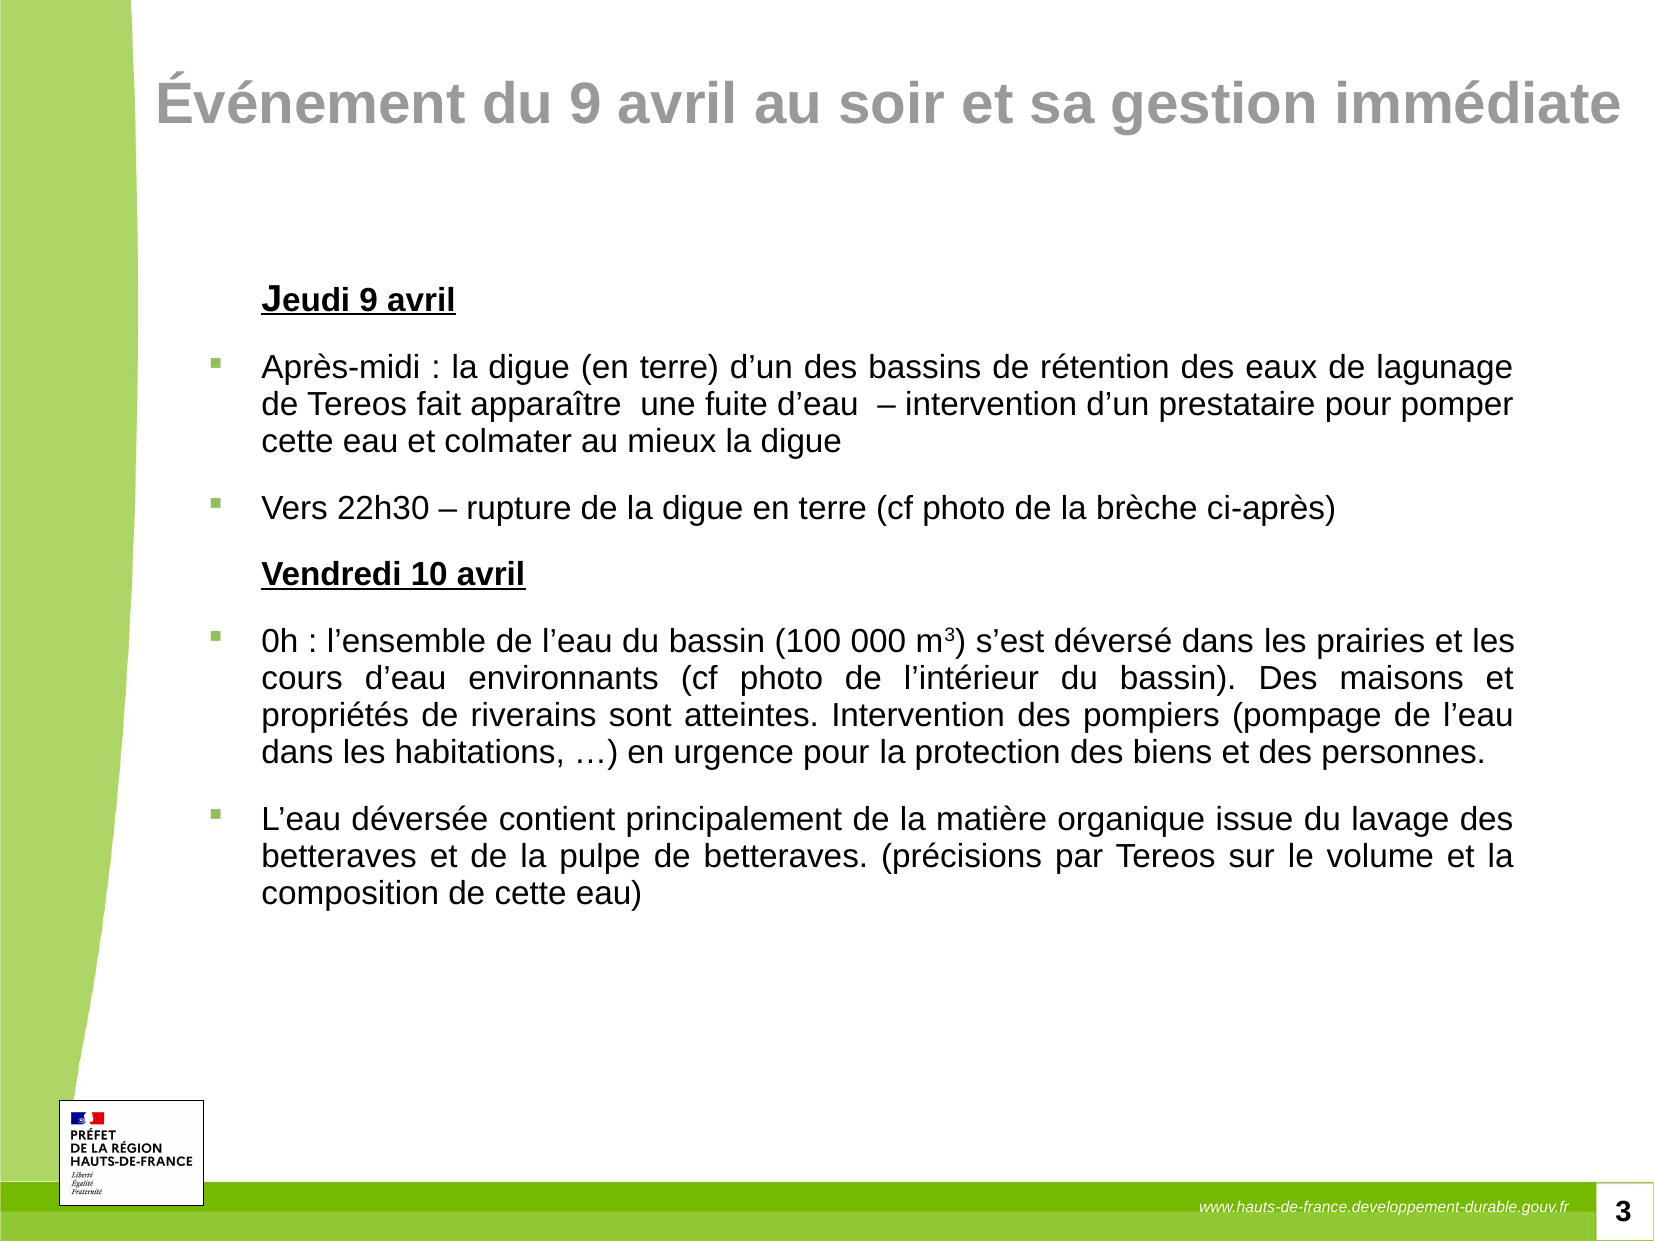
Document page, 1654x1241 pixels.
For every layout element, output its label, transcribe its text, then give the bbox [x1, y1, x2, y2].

picture [60, 1101, 175, 1205]
text_box Jeudi 9 avril Après-midi : la digue (en terre) d’un des bassins de rétention des eaux de lagunage de Tereos fait apparaître une fuite d’eau – intervention d’un prestataire pour pomper cette eau et colmater au mieux la digue Vers 22h30 – rupture de la digue en terre (cf photo de la brèche ci-après) Vendredi 10 avril 0h : l’ensemble de l’eau du bassin (100 000 m3) s’est déversé dans les prairies et les cours d’eau environnants (cf photo de l’intérieur du bassin). Des maisons et propriétés de riverains sont atteintes. Intervention des pompiers (pompage de l’eau dans les habitations, …) en urgence pour la protection des biens et des personnes. L’eau déversée contient principalement de la matière organique issue du lavage des betteraves et de la pulpe de betteraves. (précisions par Tereos sur le volume et la composition de cette eau) [175, 269, 1531, 1241]
picture [0, 0, 1654, 1241]
title Événement du 9 avril au soir et sa gestion immédiate [145, 0, 1634, 208]
